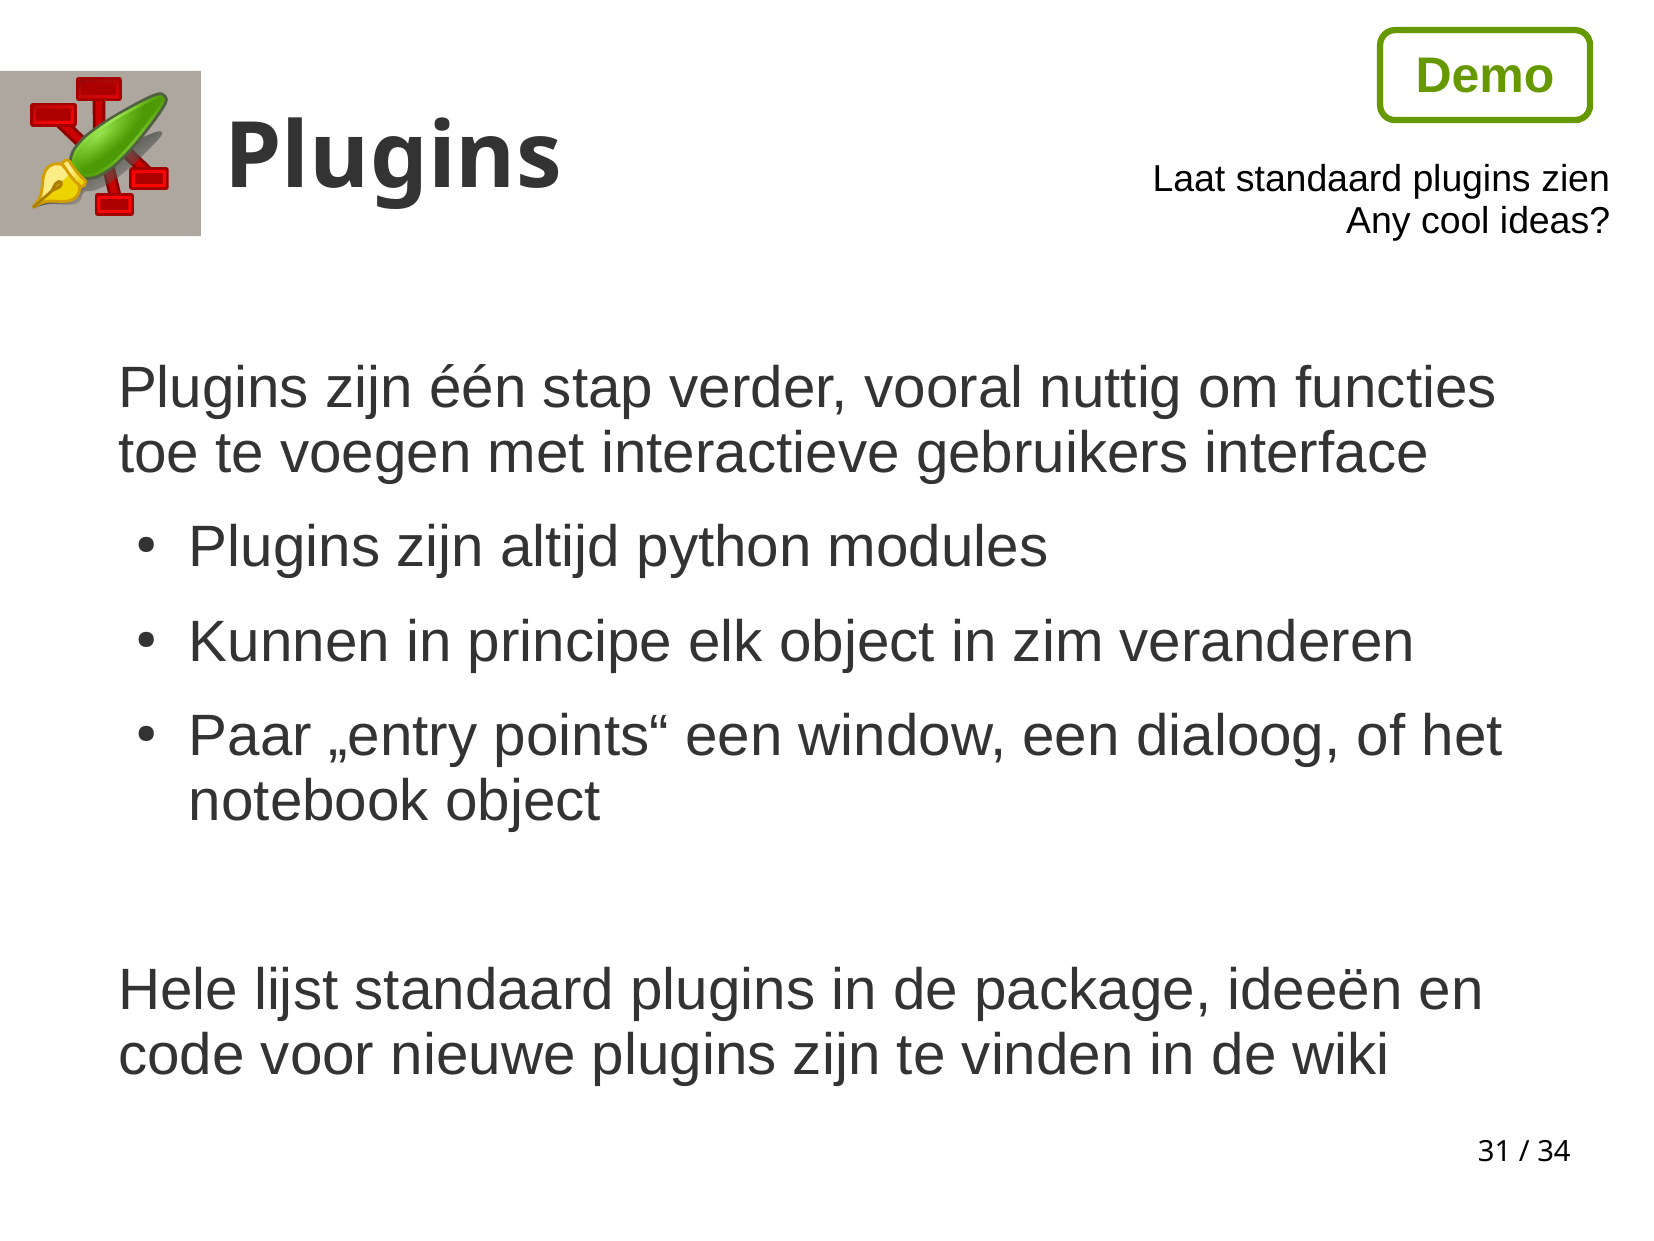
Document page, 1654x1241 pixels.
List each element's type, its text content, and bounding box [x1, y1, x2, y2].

text_box Laat standaard plugins zien Any cool ideas? [1137, 150, 1625, 249]
text_box Demo [1380, 30, 1591, 121]
list Plugins zijn één stap verder, vooral nuttig om functies toe te voegen met interactieve gebruikers interface Plugins zijn altijd python modules Kunnen in principe elk object in zim veranderen Paar „entry points“ een window, een dialoog, of het notebook object Hele lijst standaard plugins in de package, ideeën en code voor nieuwe plugins zijn te vinden in de wiki [118, 354, 1536, 1074]
title Plugins [224, 47, 1571, 257]
